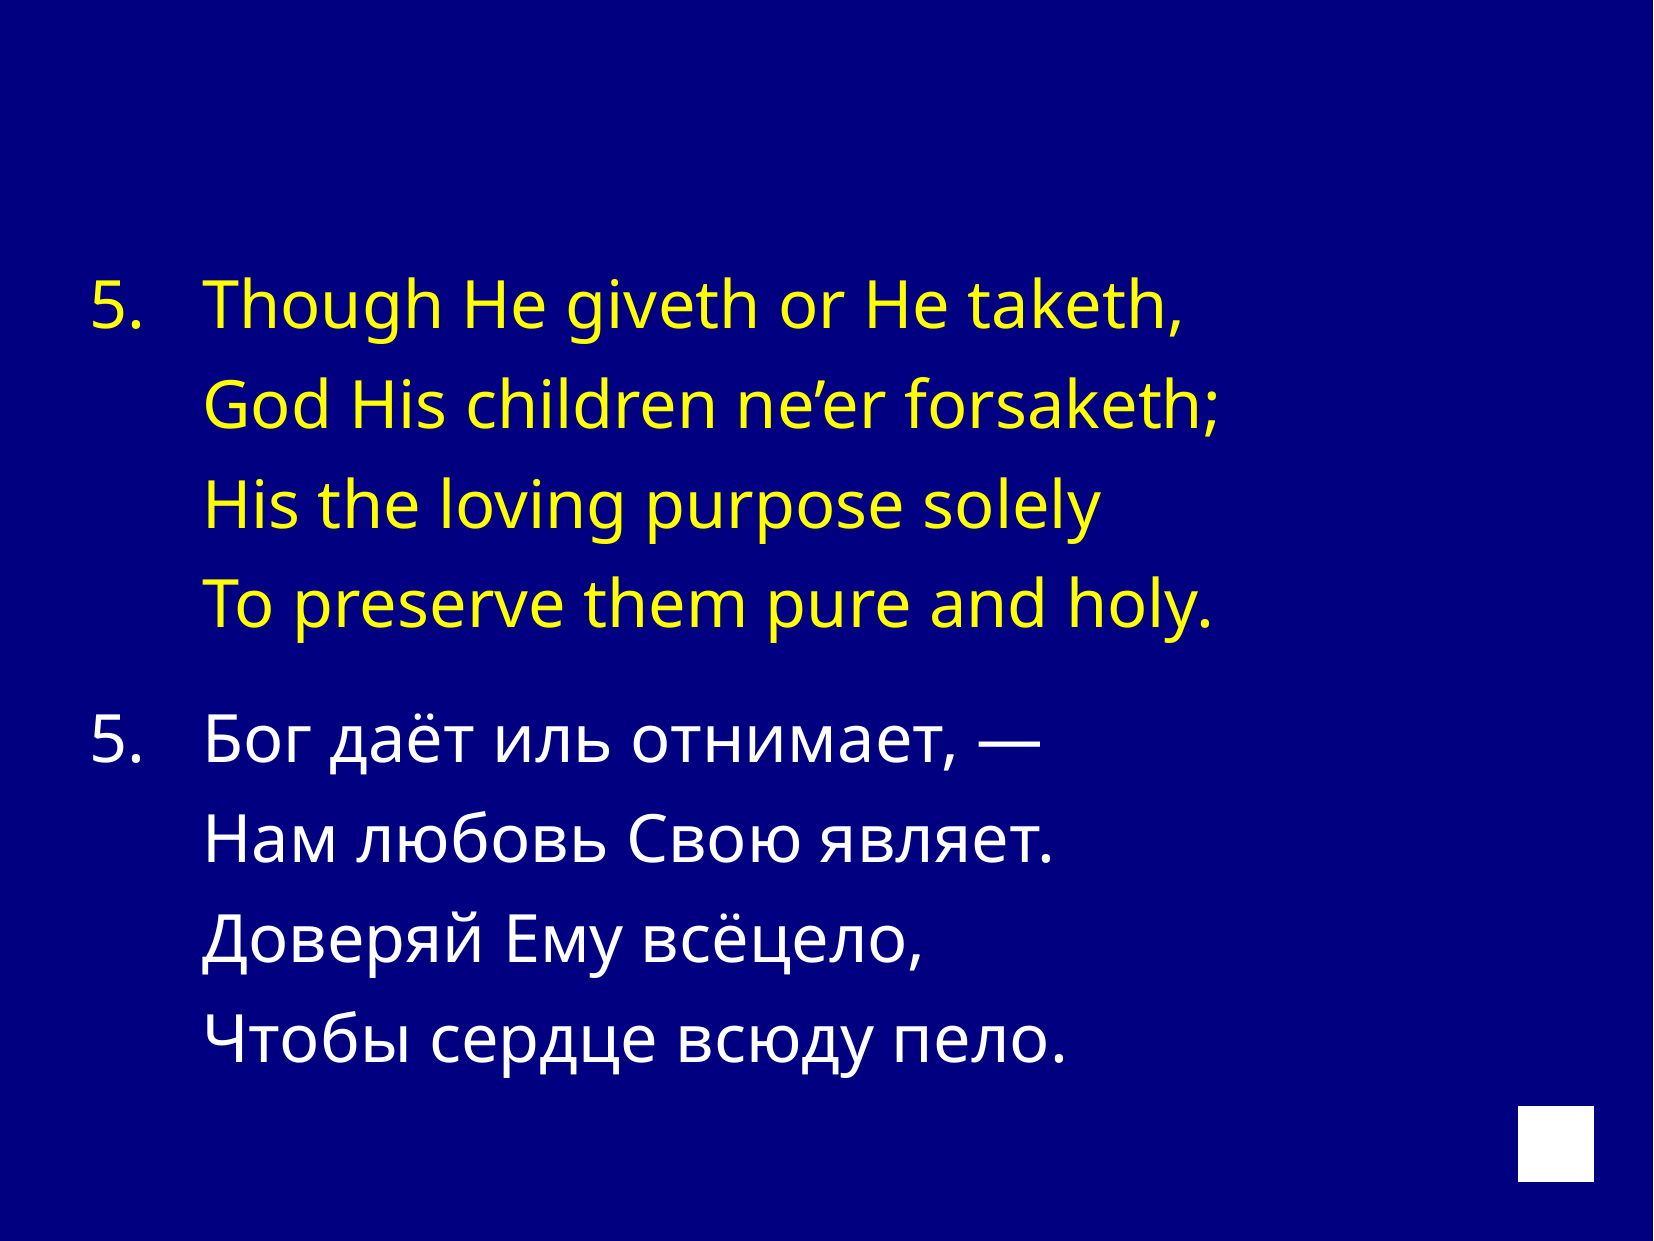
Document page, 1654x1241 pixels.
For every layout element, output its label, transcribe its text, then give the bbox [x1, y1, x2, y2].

text_box [1518, 1106, 1594, 1182]
text_box 5. Though He giveth or He taketh, God His children ne’er forsaketh; His the loving purpose solely To preserve them pure and holy. [75, 150, 1576, 638]
text_box 5. Бог даёт иль отнимает, ― Нам любовь Свою являет. Доверяй Ему всёцело, Чтобы сердце всюду пело. [75, 675, 1576, 1163]
